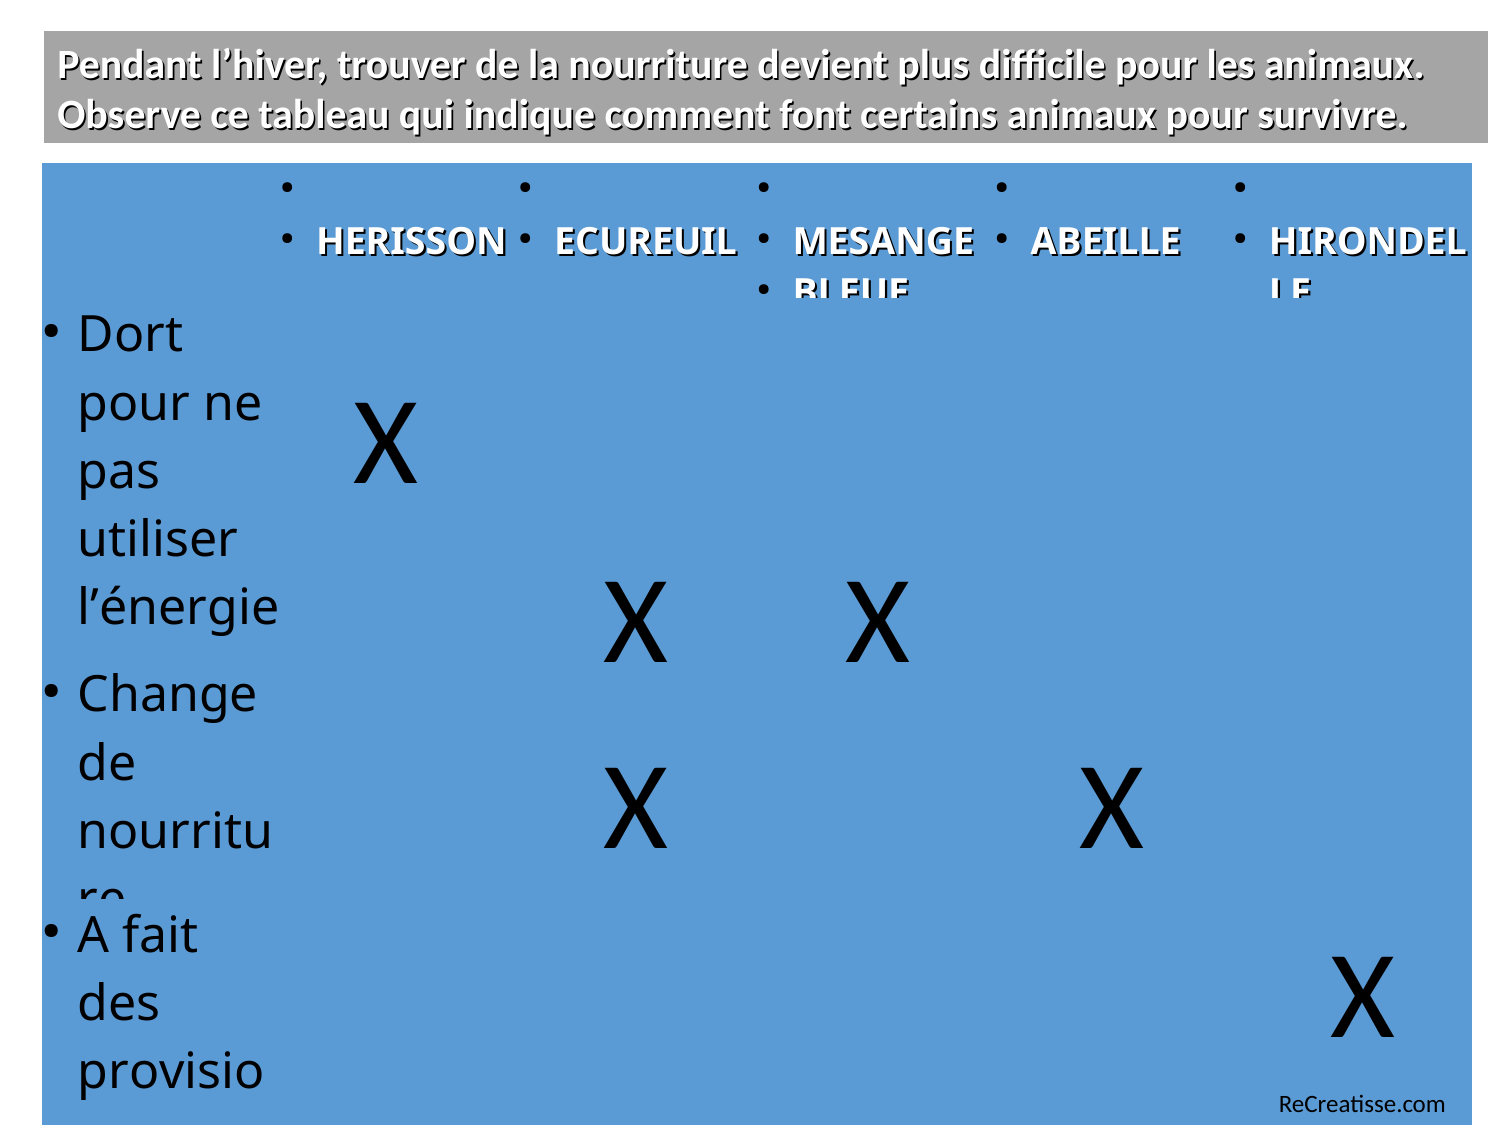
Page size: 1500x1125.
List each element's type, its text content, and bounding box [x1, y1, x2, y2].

text_box X [588, 530, 683, 696]
table_header ECUREUIL [519, 163, 757, 298]
table_cell [519, 658, 757, 899]
table_cell [281, 899, 519, 1125]
table_cell [995, 298, 1233, 658]
table_cell [757, 658, 995, 899]
text_box X [1316, 905, 1411, 1070]
table_cell [995, 899, 1233, 1125]
table_header HIRONDELLE [1233, 163, 1472, 298]
table_cell Dort pour ne pas utiliser l’énergie. [42, 298, 281, 658]
table_header MESANGE BLEUE [757, 163, 995, 298]
text_box X [830, 530, 925, 696]
text_box Pendant l’hiver, trouver de la nourriture devient plus difficile pour les animaux. Observe ce tableau qui indique comment font certains animaux pour survivre. [42, 30, 1490, 145]
table_cell [1233, 899, 1472, 1125]
table_cell [757, 899, 995, 1125]
table_header [42, 163, 281, 298]
table_cell [281, 658, 519, 899]
table_cell [757, 298, 995, 658]
text_box X [339, 351, 434, 516]
table_cell [995, 658, 1233, 899]
table_header HERISSON [281, 163, 519, 298]
text_box X [1065, 716, 1160, 881]
table_cell A fait des provisions pour l’hiver. [42, 899, 281, 1125]
table_cell [1233, 298, 1472, 658]
text_box X [588, 716, 683, 881]
table_cell [281, 298, 519, 658]
table_cell [519, 899, 757, 1125]
table_cell Change de nourriture. [42, 658, 281, 899]
table_cell [519, 298, 757, 658]
table_cell [1233, 658, 1472, 899]
table_header ABEILLE [995, 163, 1233, 298]
text_box ReCreatisse.com [1264, 1080, 1461, 1125]
